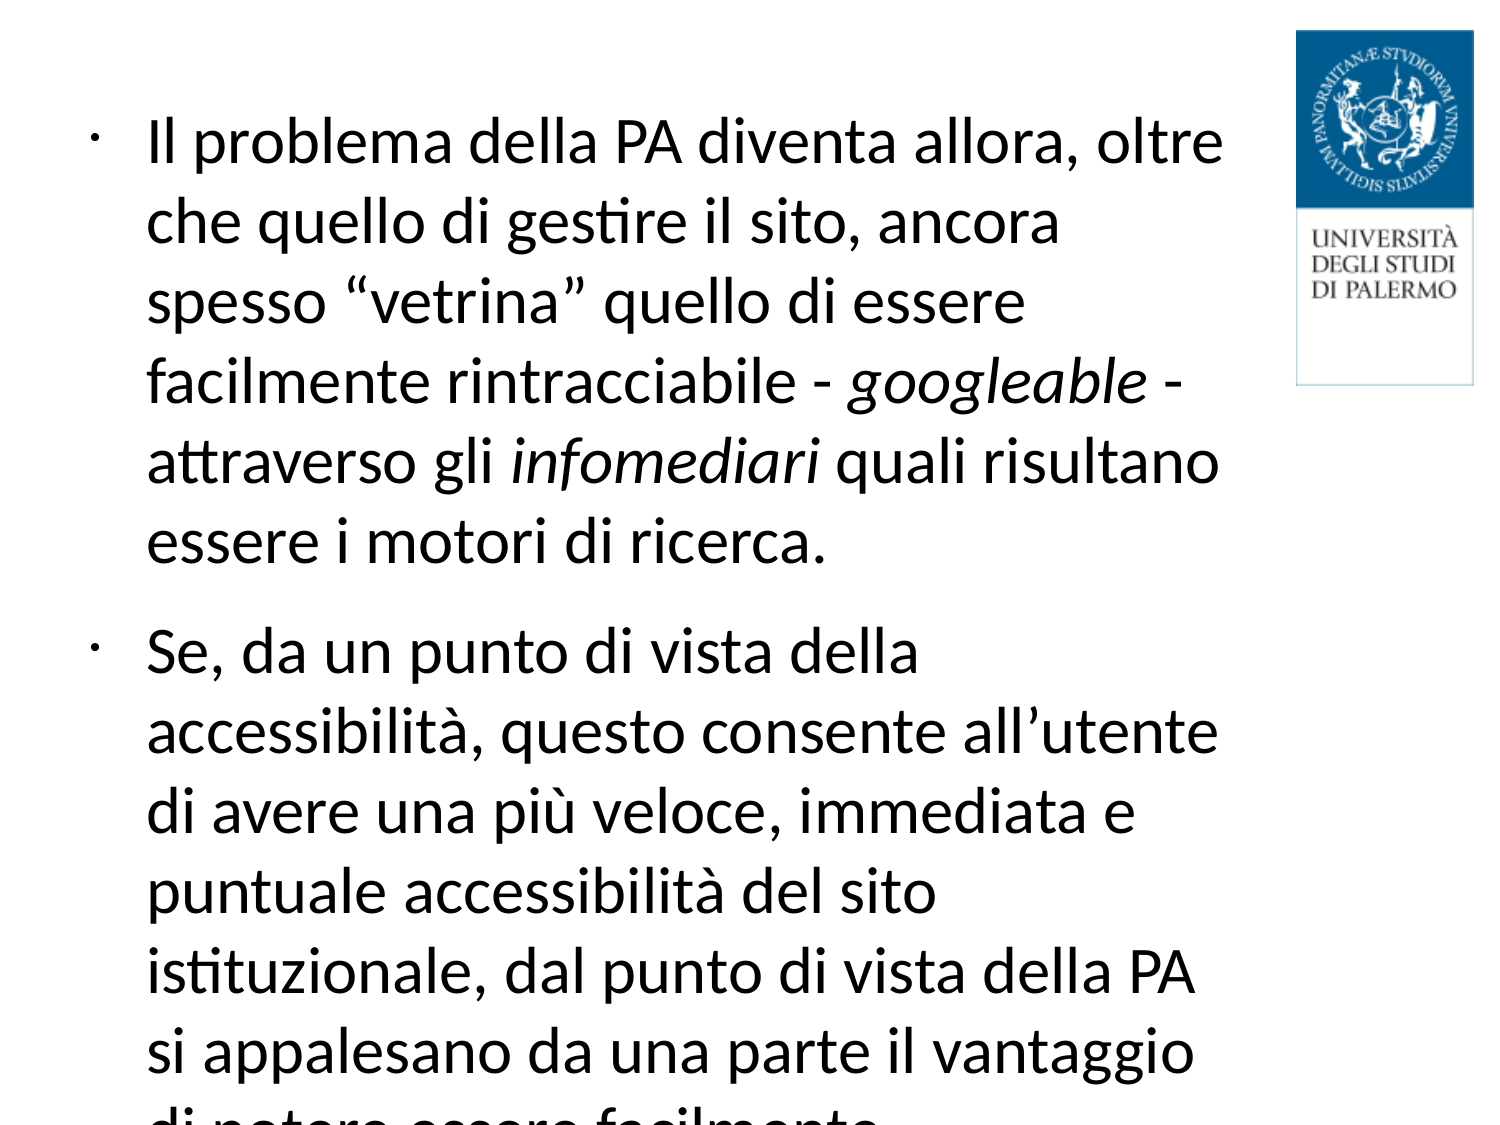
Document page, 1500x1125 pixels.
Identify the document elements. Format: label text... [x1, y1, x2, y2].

list Il problema della PA diventa allora, oltre che quello di gestire il sito, ancora spesso “vetrina” quello di essere facilmente rintracciabile - googleable - attraverso gli infomediari quali risultano essere i motori di ricerca. Se, da un punto di vista della accessibilità, questo consente all’utente di avere una più veloce, immediata e puntuale accessibilità del sito istituzionale, dal punto di vista della PA si appalesano da una parte il vantaggio di potere essere facilmente rintracciabile fra chi necessita di entrare in contatto, ma, d’altra parte, una visibilità in cui controllo diventa vieppiù necessario, pena la declinazione di una immagine dell’ente e della sua amministrazione che viene inevitabilmente e comunque costruita dall’utente proprio in ragione del fatto che più facilmente può accedere al sito [75, 90, 1258, 1005]
picture [1296, 30, 1474, 386]
